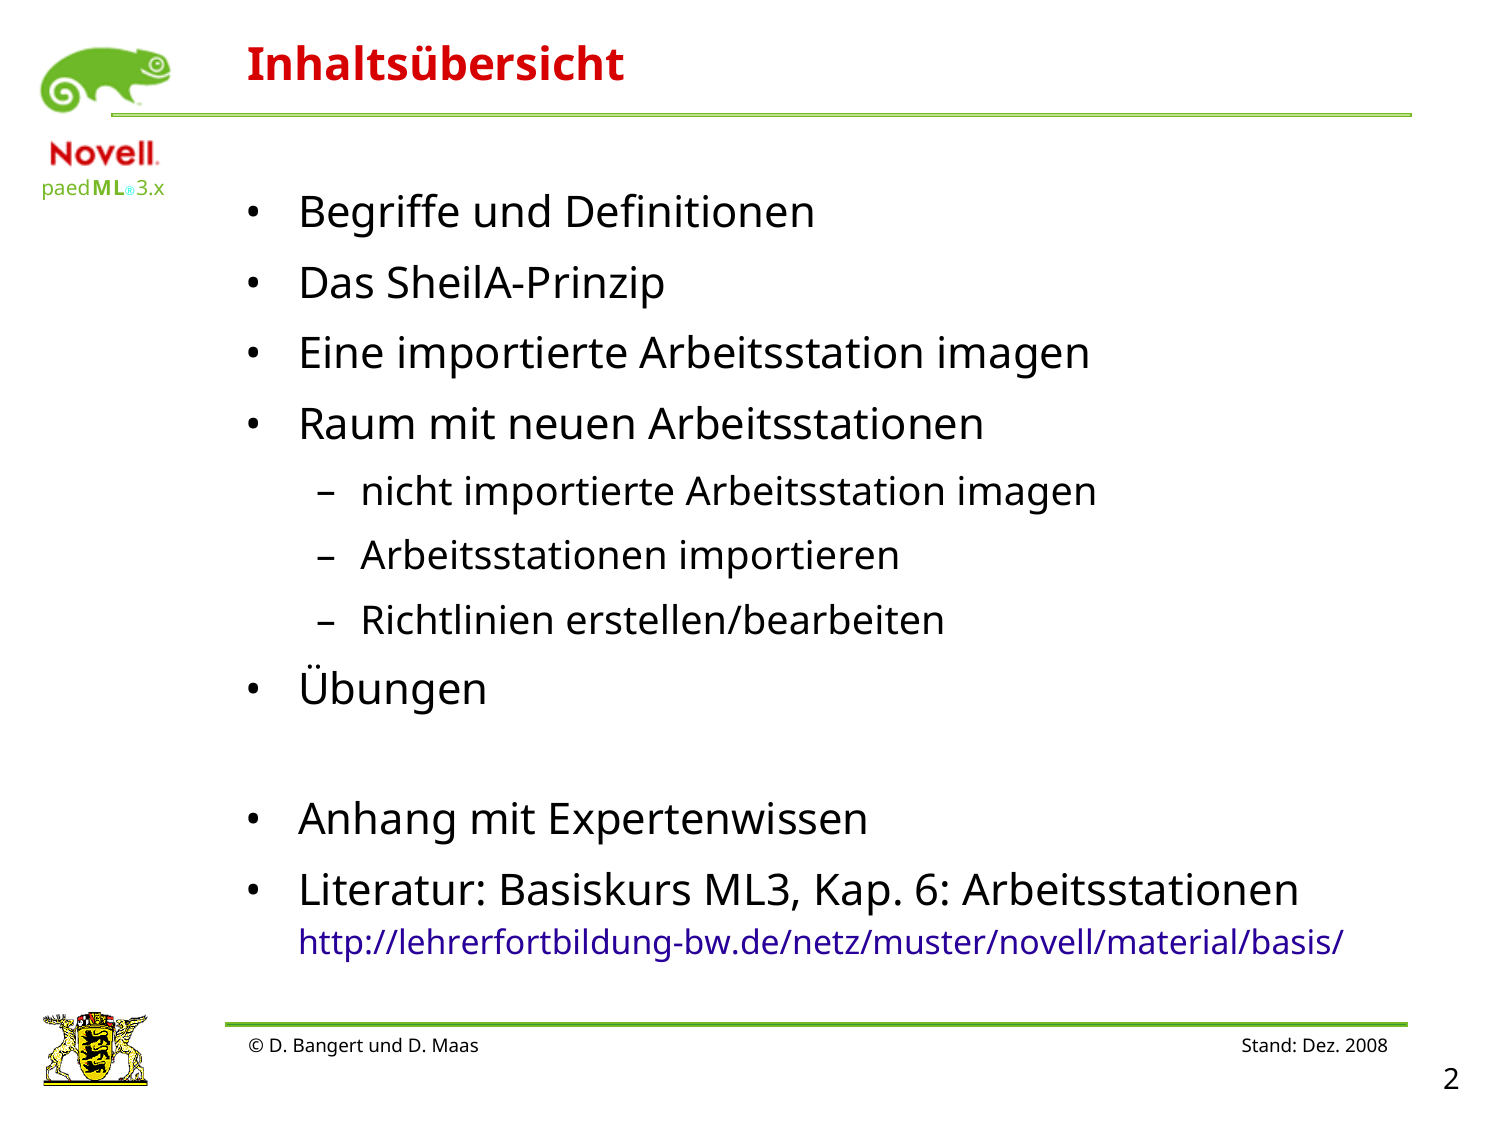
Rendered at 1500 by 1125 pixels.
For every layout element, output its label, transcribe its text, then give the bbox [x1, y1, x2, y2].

picture [41, 1011, 148, 1088]
list Begriffe und Definitionen Das SheilA-Prinzip Eine importierte Arbeitsstation imagen Raum mit neuen Arbeitsstationen nicht importierte Arbeitsstation imagen Arbeitsstationen importieren Richtlinien erstellen/bearbeiten Übungen Anhang mit Expertenwissen Literatur: Basiskurs ML3, Kap. 6: Arbeitsstationen http://lehrerfortbildung-bw.de/netz/muster/novell/material/basis/ [230, 172, 1388, 986]
title Inhaltsübersicht [232, 12, 1388, 113]
picture [26, 30, 184, 188]
